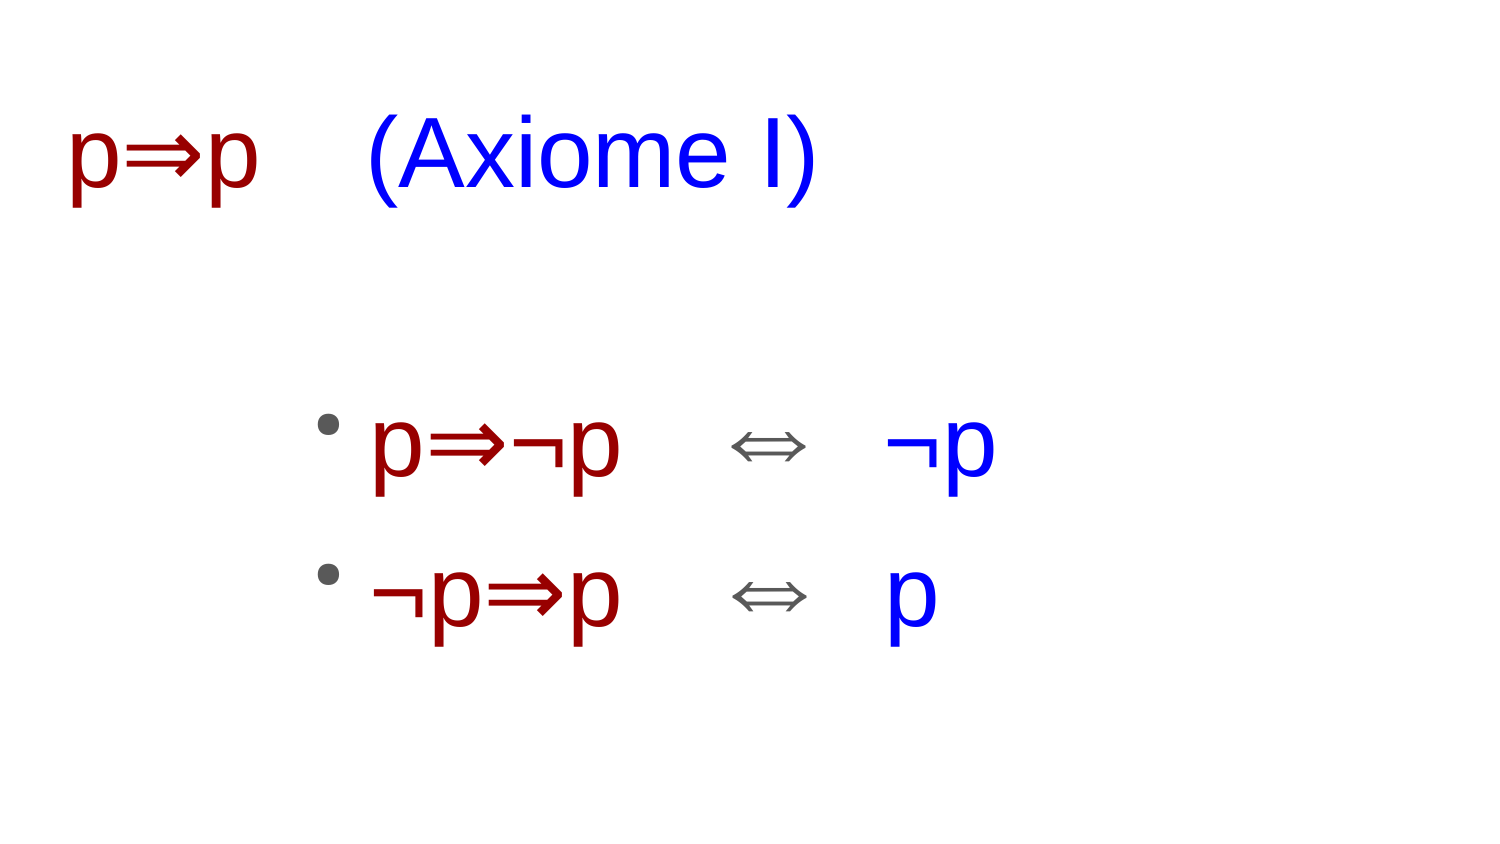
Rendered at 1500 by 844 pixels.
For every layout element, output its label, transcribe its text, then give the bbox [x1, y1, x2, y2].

list p⇒¬p ⇔ ¬p ¬p⇒p ⇔ p [280, 336, 1128, 786]
title p⇒p (Axiome I) [51, 72, 1449, 265]
